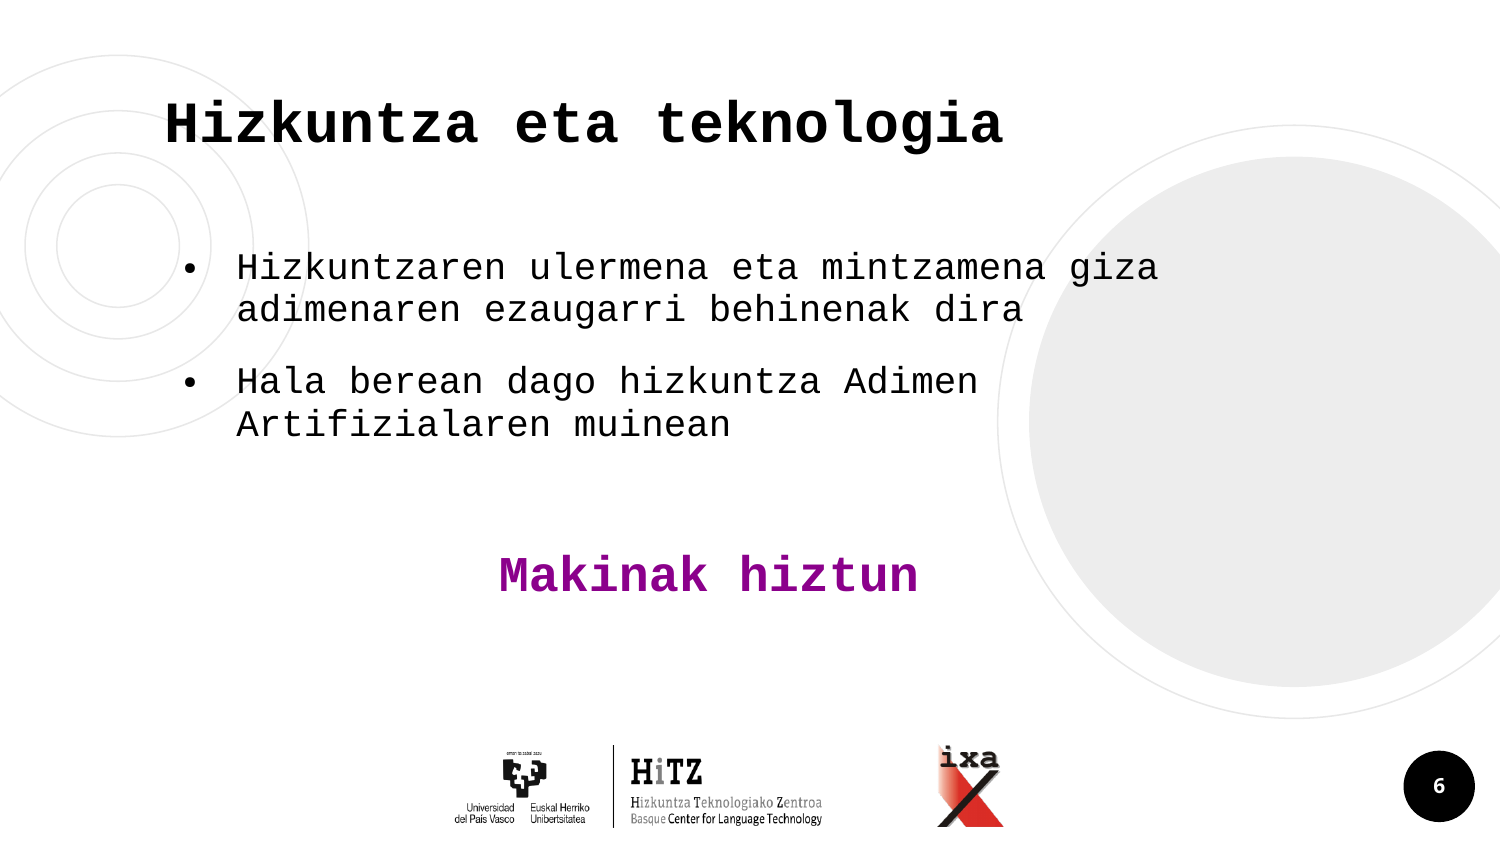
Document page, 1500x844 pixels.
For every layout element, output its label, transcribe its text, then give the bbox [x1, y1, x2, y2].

picture [937, 744, 1004, 827]
list Hizkuntzaren ulermena eta mintzamena giza adimenaren ezaugarri behinenak dira Hala berean dago hizkuntza Adimen Artifizialaren muinean Makinak hiztun [165, 248, 1253, 709]
title Hizkuntza eta teknologia [164, 70, 1311, 183]
picture [450, 745, 827, 828]
text_box <zenbakia> [1403, 750, 1475, 823]
